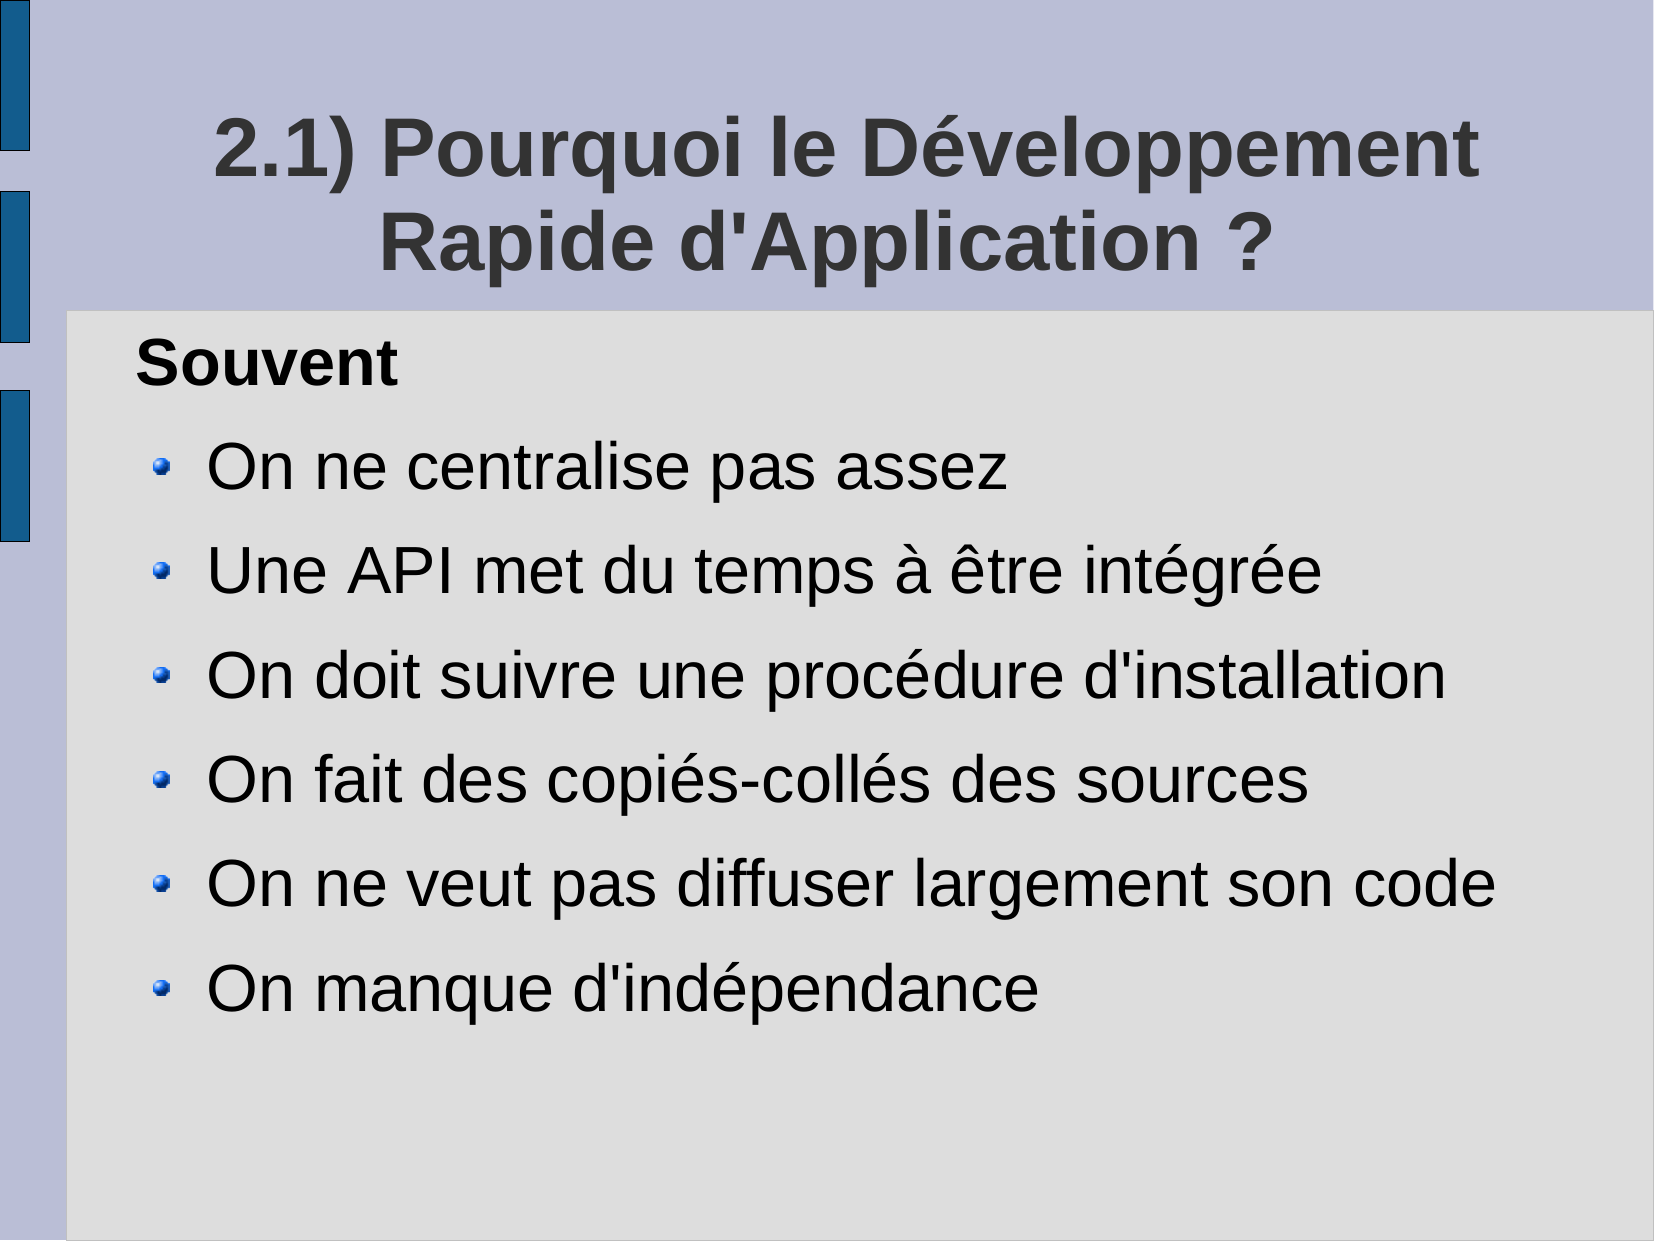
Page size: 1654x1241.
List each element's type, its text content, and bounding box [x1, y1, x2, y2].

list Souvent On ne centralise pas assez Une API met du temps à être intégrée On doit suivre une procédure d'installation On fait des copiés-collés des sources On ne veut pas diffuser largement son code On manque d'indépendance [118, 324, 1531, 1107]
title 2.1) Pourquoi le Développement Rapide d'Application ? [121, 91, 1534, 299]
